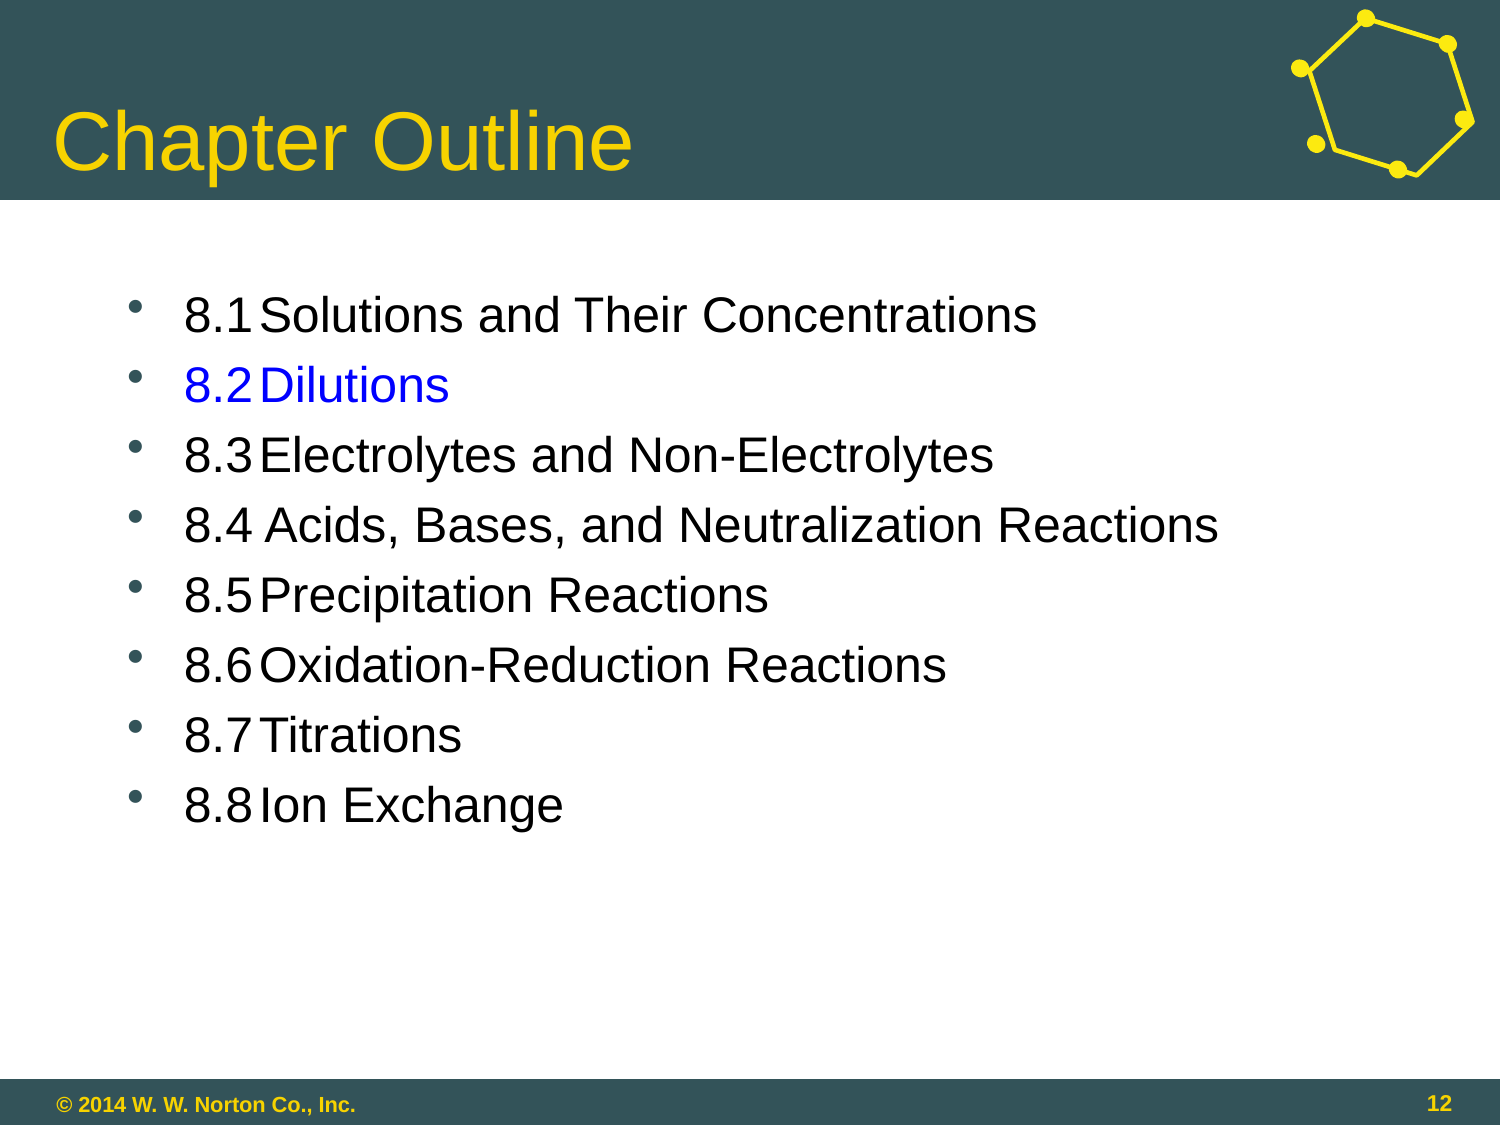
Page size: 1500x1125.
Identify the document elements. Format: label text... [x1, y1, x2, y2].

slide_number <number> [1408, 1085, 1468, 1120]
list 8.1 Solutions and Their Concentrations 8.2 Dilutions 8.3 Electrolytes and Non-Electrolytes 8.4 Acids, Bases, and Neutralization Reactions 8.5 Precipitation Reactions 8.6 Oxidation-Reduction Reactions 8.7 Titrations 8.8 Ion Exchange [112, 275, 1388, 1000]
title Chapter Outline [37, 0, 1118, 175]
